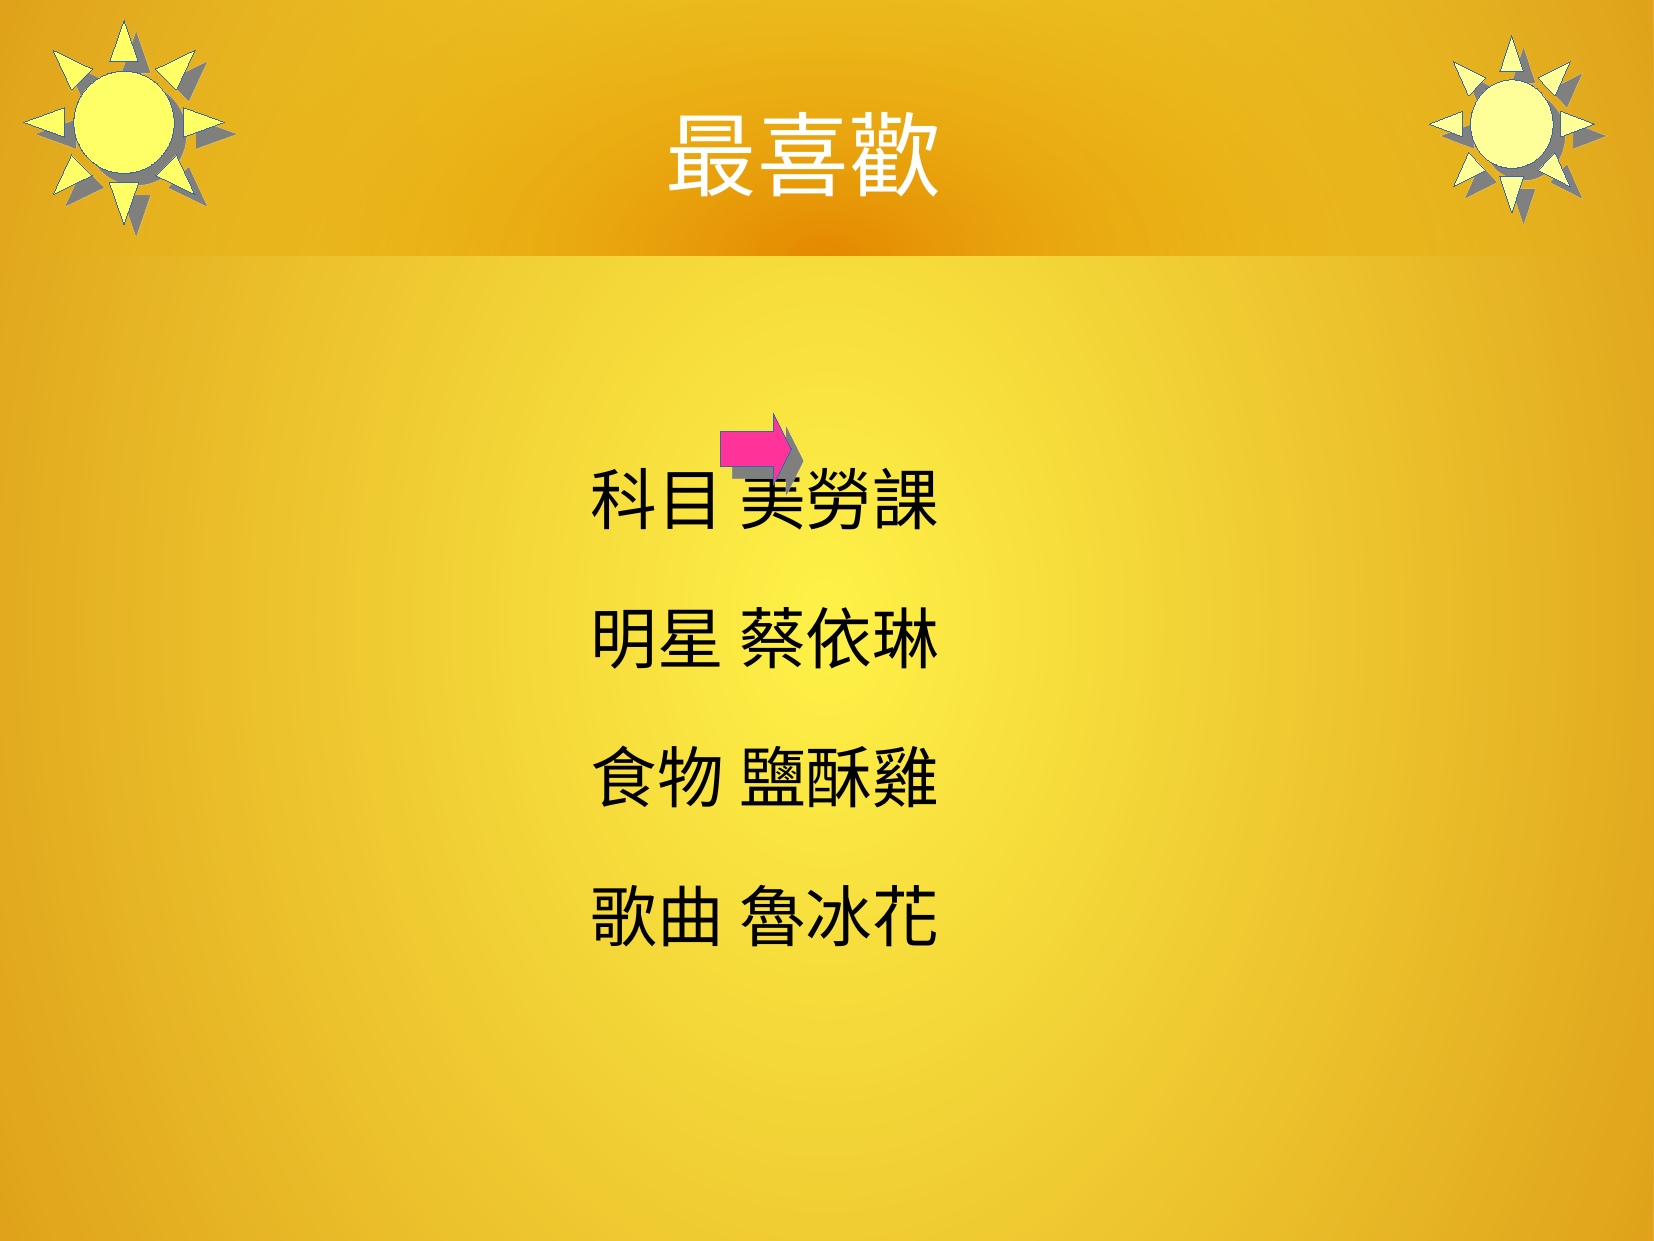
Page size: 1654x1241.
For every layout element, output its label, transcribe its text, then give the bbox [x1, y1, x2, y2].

text_box [183, 107, 225, 138]
text_box [109, 20, 139, 62]
list 科目 美勞課 明星 蔡依琳 食物 鹽酥雞 歌曲 魯冰花 [35, 296, 1524, 1016]
text_box [155, 50, 196, 90]
text_box [720, 413, 792, 485]
text_box [73, 71, 175, 174]
text_box [1429, 111, 1463, 137]
text_box [155, 154, 196, 195]
title 最喜歡 [59, 47, 1548, 252]
text_box [53, 154, 93, 195]
text_box [1538, 61, 1571, 96]
text_box [23, 107, 65, 138]
text_box [1538, 152, 1571, 187]
text_box [1499, 35, 1524, 72]
text_box [1560, 111, 1595, 137]
text_box [1470, 79, 1554, 169]
text_box [1453, 61, 1486, 96]
text_box [1499, 176, 1524, 213]
text_box [1453, 152, 1486, 187]
text_box [53, 50, 93, 90]
text_box [109, 182, 139, 225]
